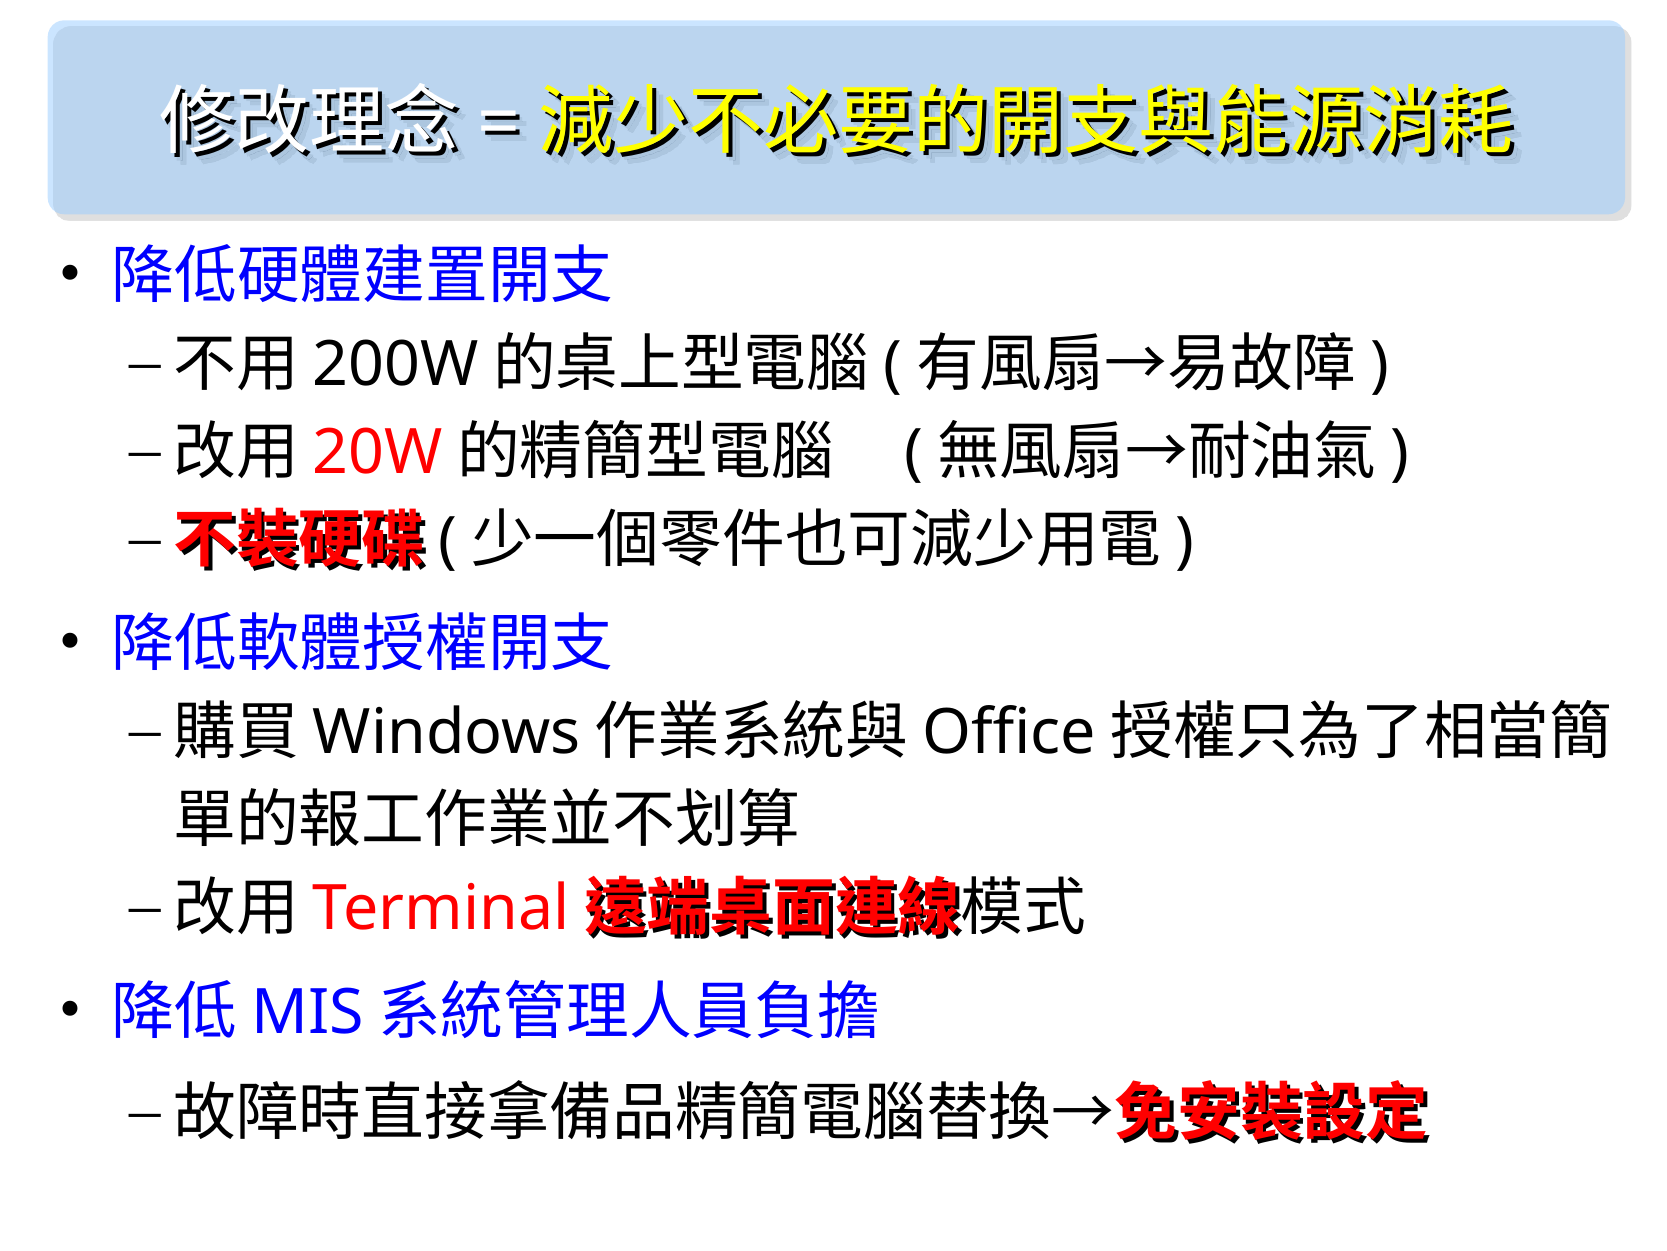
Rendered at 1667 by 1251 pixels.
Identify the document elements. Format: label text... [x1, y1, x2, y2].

text_box 修改理念=減少不必要的開支與能源消耗 [47, 20, 1626, 215]
list 降低硬體建置開支 不用200W的桌上型電腦(有風扇→易故障) 改用20W的精簡型電腦 (無風扇→耐油氣) 不裝硬碟(少一個零件也可減少用電) 降低軟體授權開支 購買Windows作業系統與Office授權只為了相當簡單的報工作業並不划算 改用Terminal遠端桌面連線模式 降低MIS系統管理人員負擔 故障時直接拿備品精簡電腦替換→免安裝設定 [59, 222, 1624, 1156]
